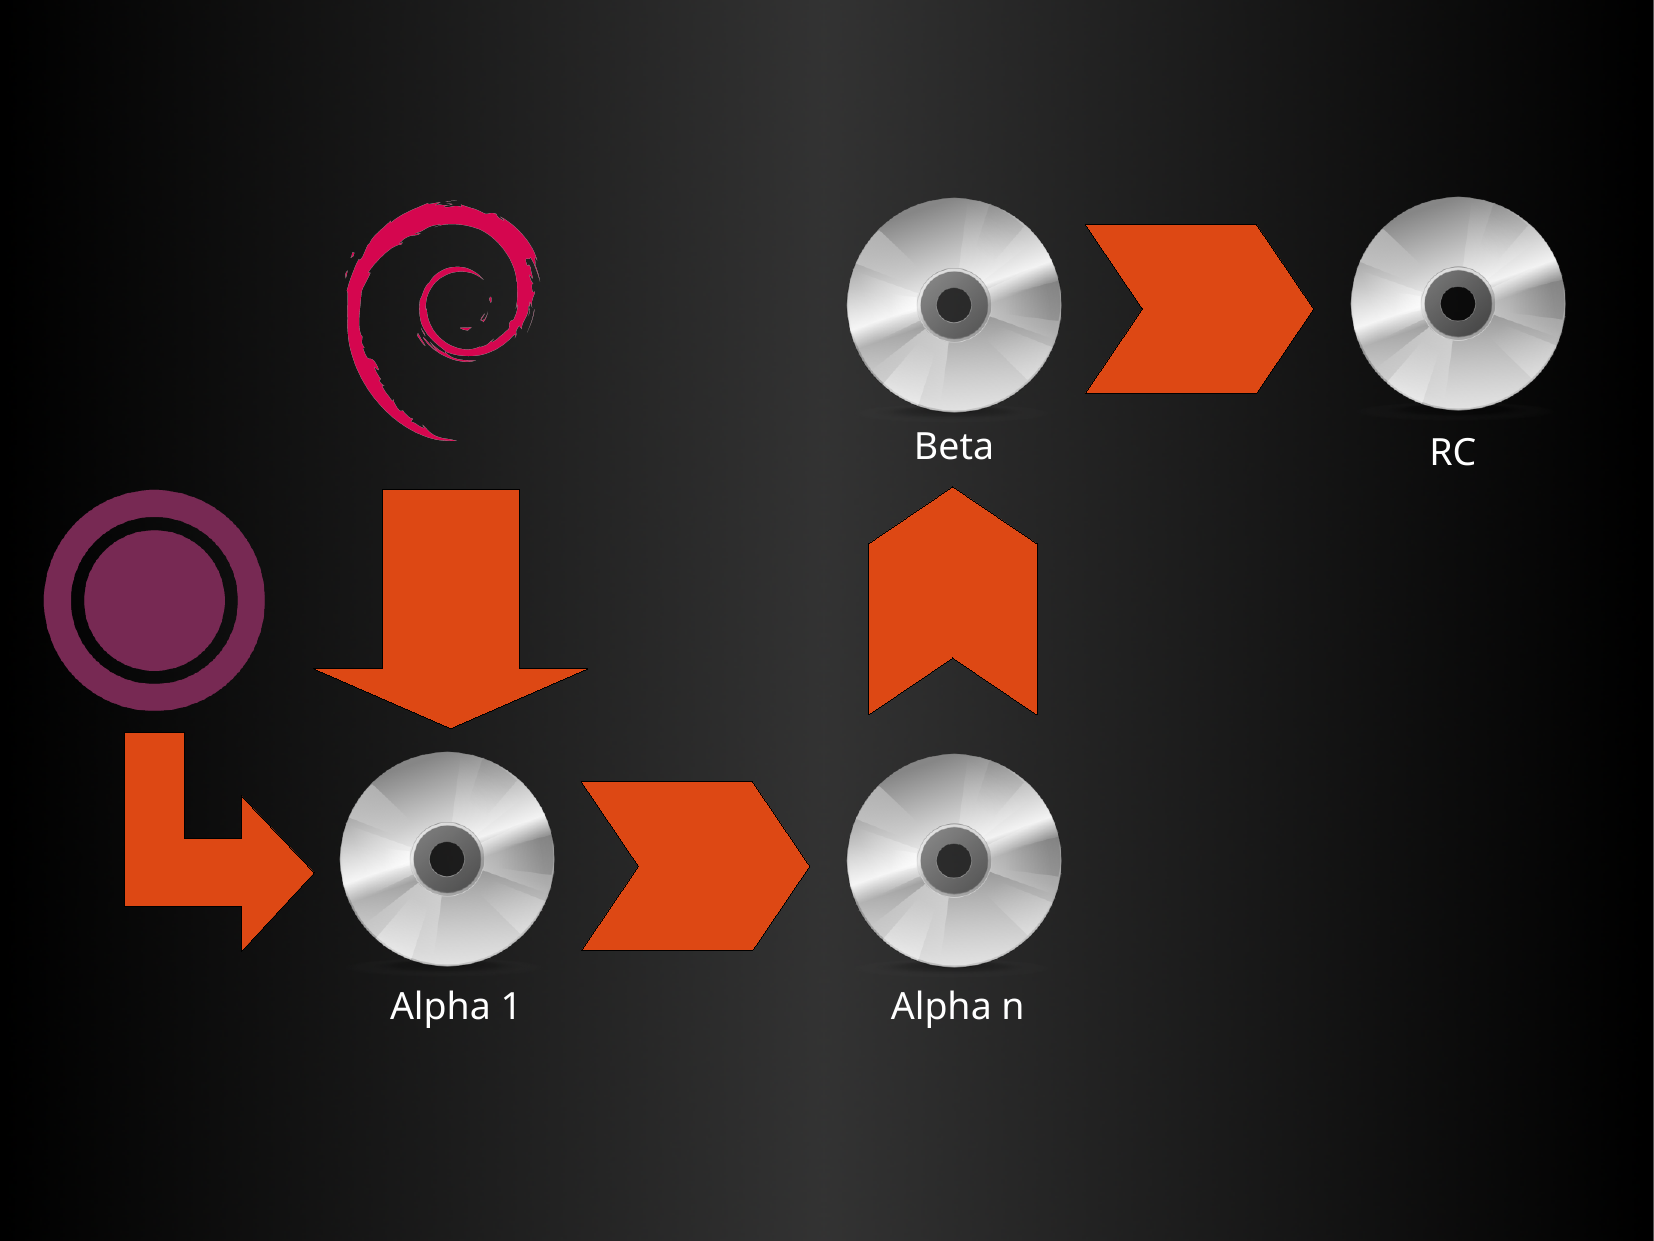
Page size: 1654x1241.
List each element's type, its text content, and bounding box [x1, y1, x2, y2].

text_box Beta [871, 412, 1037, 470]
text_box [581, 781, 810, 951]
text_box [1085, 224, 1314, 394]
text_box [868, 486, 1038, 715]
text_box Alpha n [876, 972, 1041, 1034]
picture [0, 0, 1654, 1241]
text_box [124, 732, 315, 952]
text_box Alpha 1 [375, 972, 540, 1030]
text_box RC [1370, 417, 1536, 475]
text_box [313, 489, 588, 729]
